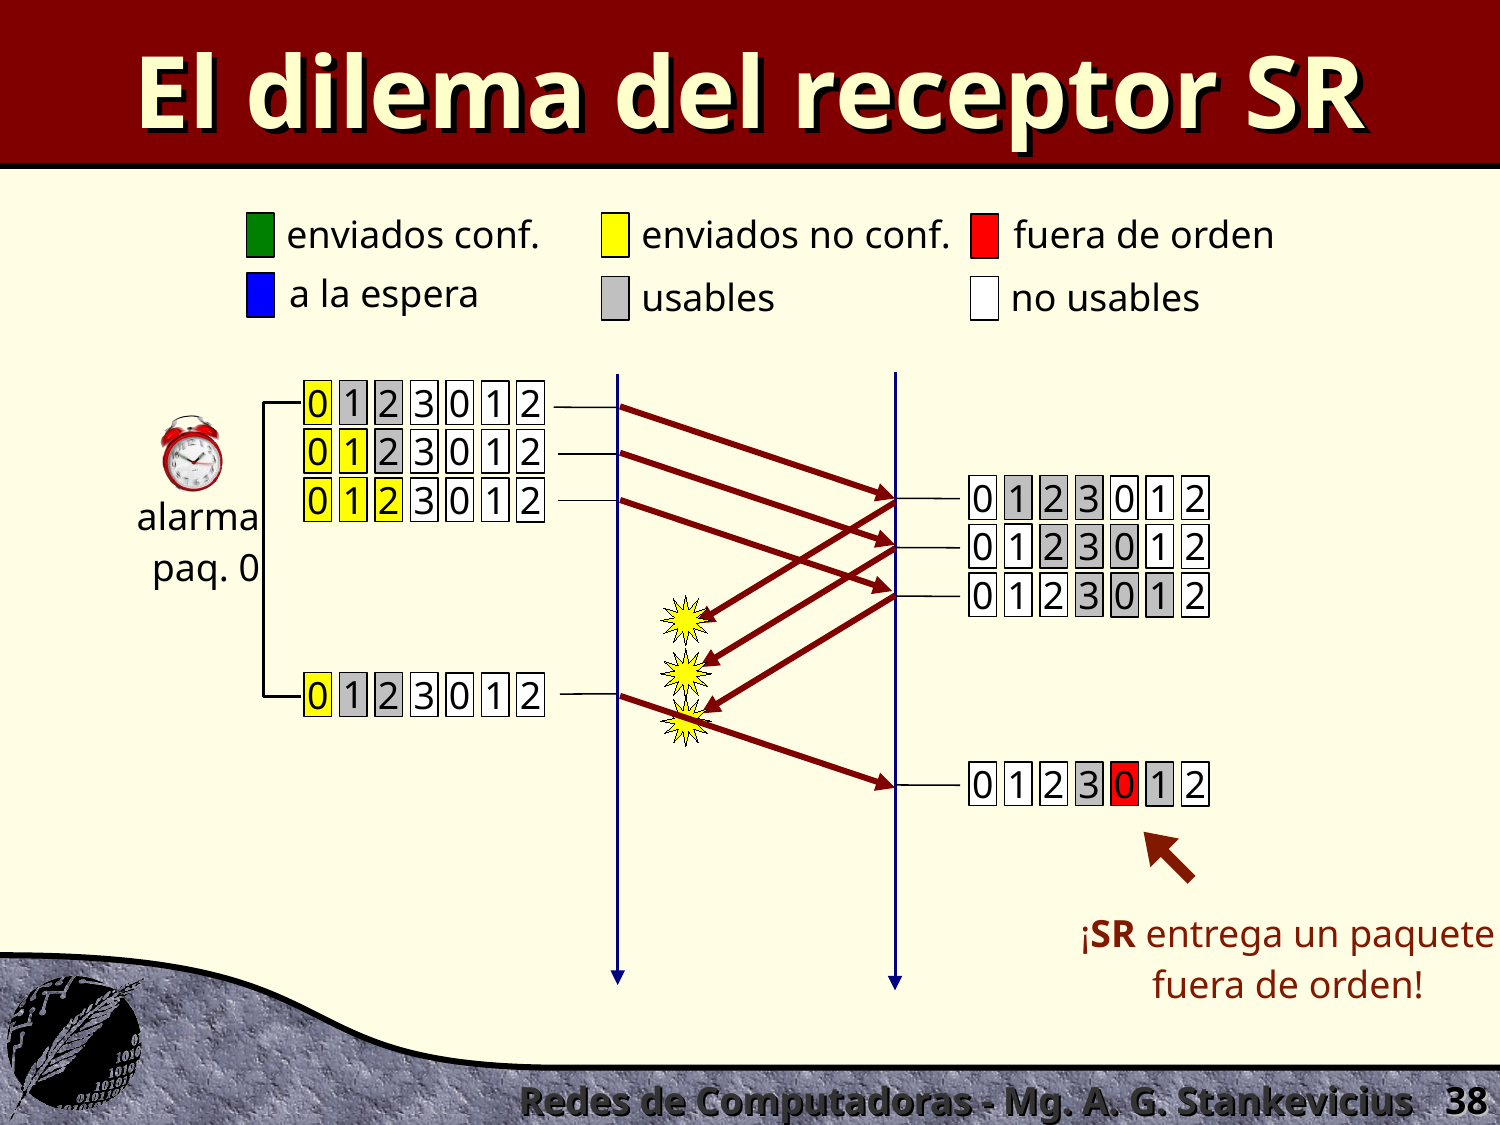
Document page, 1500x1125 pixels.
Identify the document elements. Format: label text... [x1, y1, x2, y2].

text_box a la espera [274, 260, 492, 328]
text_box 0 [1110, 761, 1139, 806]
text_box 1 [339, 672, 368, 717]
text_box 3 [410, 672, 438, 717]
text_box no usables [995, 264, 1205, 332]
text_box 0 [1110, 573, 1139, 617]
text_box 3 [1075, 761, 1103, 806]
text_box 3 [410, 477, 438, 522]
text_box [971, 214, 998, 258]
text_box enviados no conf. [626, 201, 954, 269]
text_box 2 [516, 672, 545, 717]
picture [0, 959, 1500, 1125]
text_box 2 [375, 429, 403, 473]
text_box 3 [1075, 572, 1103, 617]
text_box 3 [410, 380, 438, 425]
text_box 0 [304, 429, 332, 473]
text_box 2 [375, 477, 403, 522]
text_box enviados conf. [271, 201, 548, 269]
text_box 0 [304, 380, 332, 425]
text_box 2 [516, 478, 545, 522]
text_box [246, 273, 274, 317]
text_box [660, 595, 711, 646]
text_box 3 [1075, 475, 1103, 520]
text_box 1 [339, 429, 368, 473]
text_box 0 [445, 380, 474, 425]
picture [790, 1100, 795, 1110]
text_box 2 [1039, 524, 1068, 569]
text_box 1 [1146, 573, 1174, 617]
text_box [660, 648, 712, 719]
text_box 0 [968, 524, 997, 569]
text_box 1 [481, 380, 509, 425]
text_box 2 [516, 380, 545, 425]
text_box 1 [1004, 572, 1032, 617]
text_box [601, 213, 626, 257]
text_box 2 [1181, 573, 1210, 617]
text_box [1143, 831, 1196, 884]
text_box 0 [1110, 475, 1139, 520]
text_box 3 [410, 429, 438, 474]
text_box 1 [339, 477, 368, 522]
text_box [970, 276, 995, 321]
text_box [660, 717, 708, 747]
text_box 2 [375, 380, 403, 425]
text_box 2 [516, 429, 545, 474]
text_box 0 [445, 477, 474, 522]
text_box 1 [481, 672, 509, 717]
text_box 0 [445, 672, 474, 717]
text_box 1 [481, 429, 509, 474]
text_box 0 [304, 672, 332, 717]
text_box alarma paq. 0 [121, 483, 267, 603]
text_box 2 [375, 672, 403, 717]
text_box 0 [969, 761, 997, 806]
text_box usables [626, 264, 785, 332]
text_box 1 [481, 477, 509, 522]
text_box 1 [1146, 524, 1174, 569]
text_box 0 [969, 572, 997, 617]
text_box 0 [1110, 524, 1139, 569]
title El dilema del receptor SR [15, 5, 1485, 160]
text_box 2 [1181, 475, 1210, 520]
text_box fuera de orden [998, 201, 1290, 269]
picture [1047, 1100, 1054, 1110]
picture [153, 412, 226, 492]
text_box 0 [968, 475, 997, 520]
text_box 3 [1075, 524, 1103, 569]
text_box [601, 276, 626, 321]
text_box 0 [304, 477, 332, 522]
text_box 0 [445, 429, 474, 474]
text_box 2 [1039, 475, 1068, 520]
text_box 1 [1004, 524, 1032, 568]
text_box 2 [1039, 761, 1068, 806]
text_box 1 [1146, 475, 1174, 520]
text_box 1 [1146, 762, 1174, 806]
text_box 1 [1004, 475, 1032, 520]
text_box 1 [1004, 761, 1032, 806]
text_box ¡SR entrega un paquete fuera de orden! [1065, 899, 1500, 1020]
text_box 2 [1181, 762, 1210, 806]
text_box [246, 213, 271, 257]
text_box 2 [1039, 572, 1068, 617]
text_box 2 [1181, 524, 1210, 569]
text_box 1 [339, 380, 368, 425]
